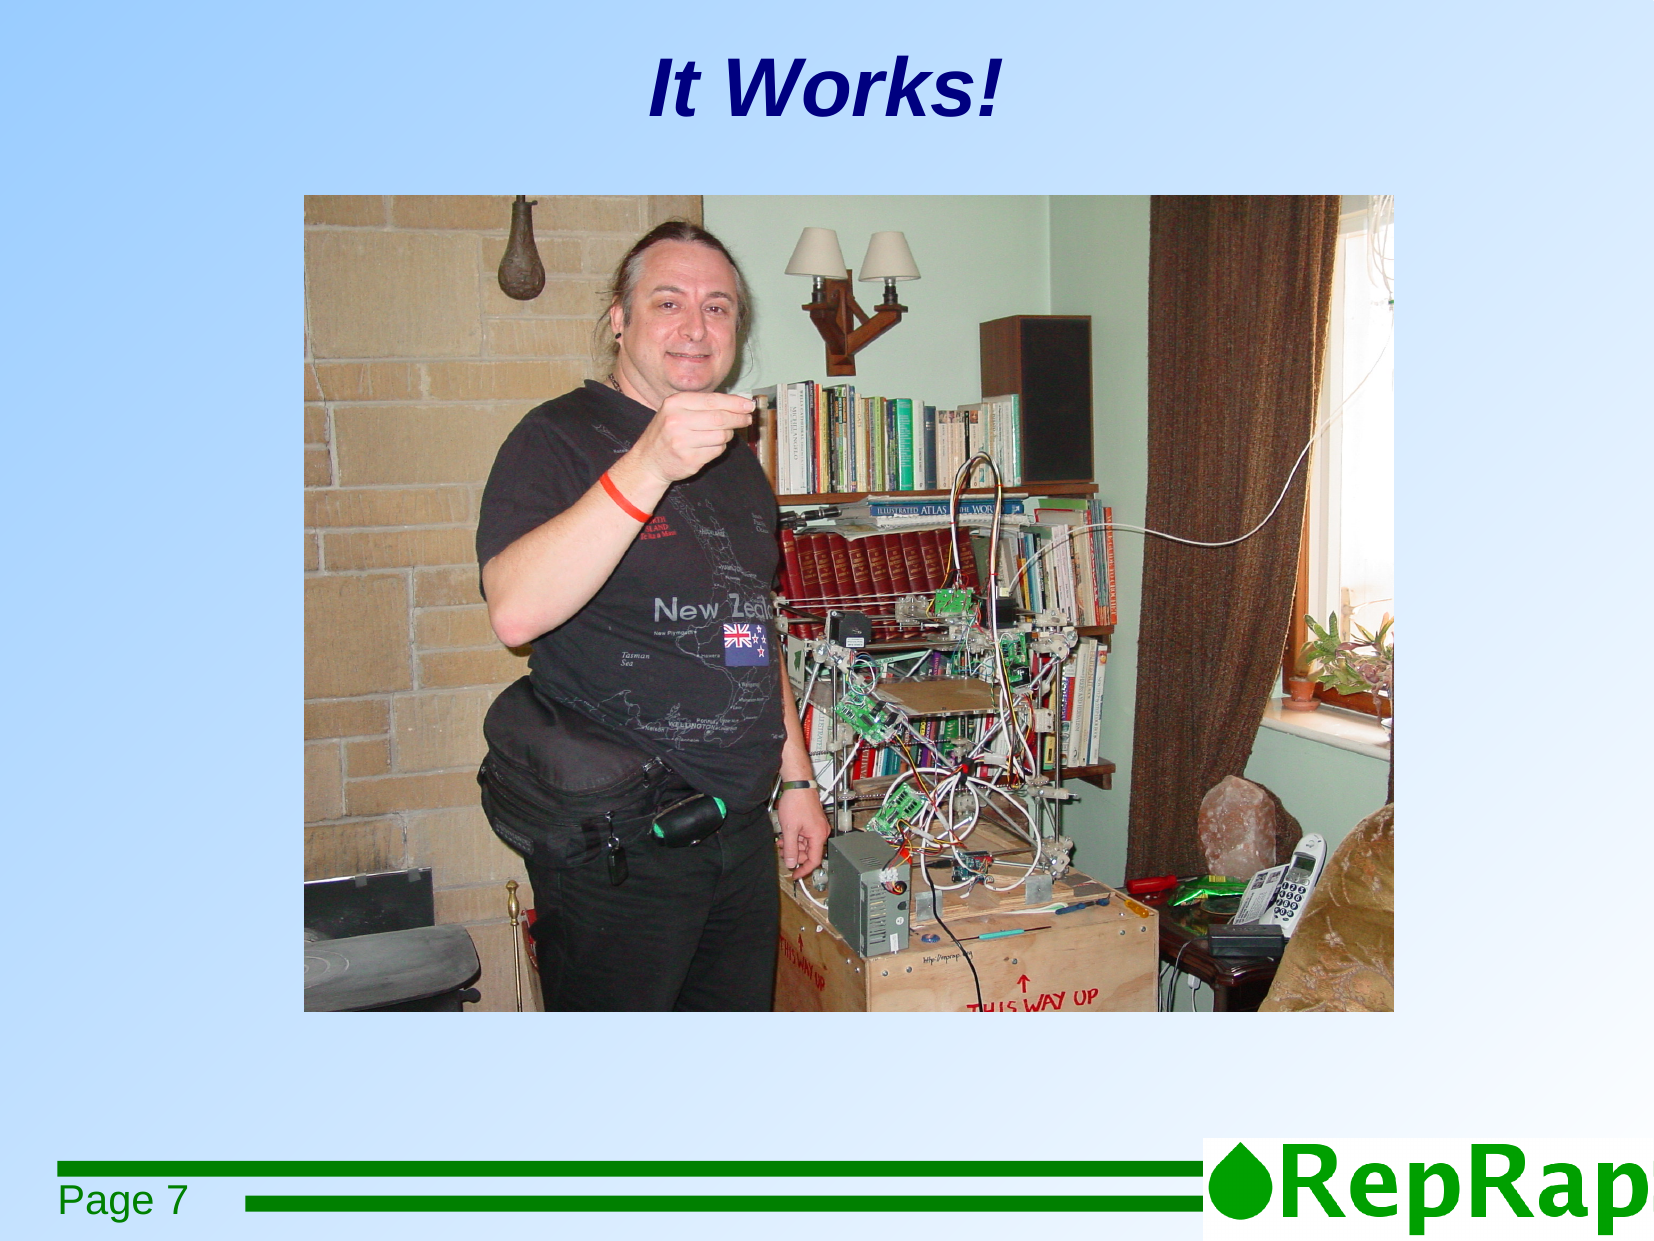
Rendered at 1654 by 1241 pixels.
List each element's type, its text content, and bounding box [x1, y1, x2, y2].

picture [304, 195, 1394, 1012]
title It Works! [0, 10, 1654, 165]
picture [1203, 1138, 1654, 1241]
